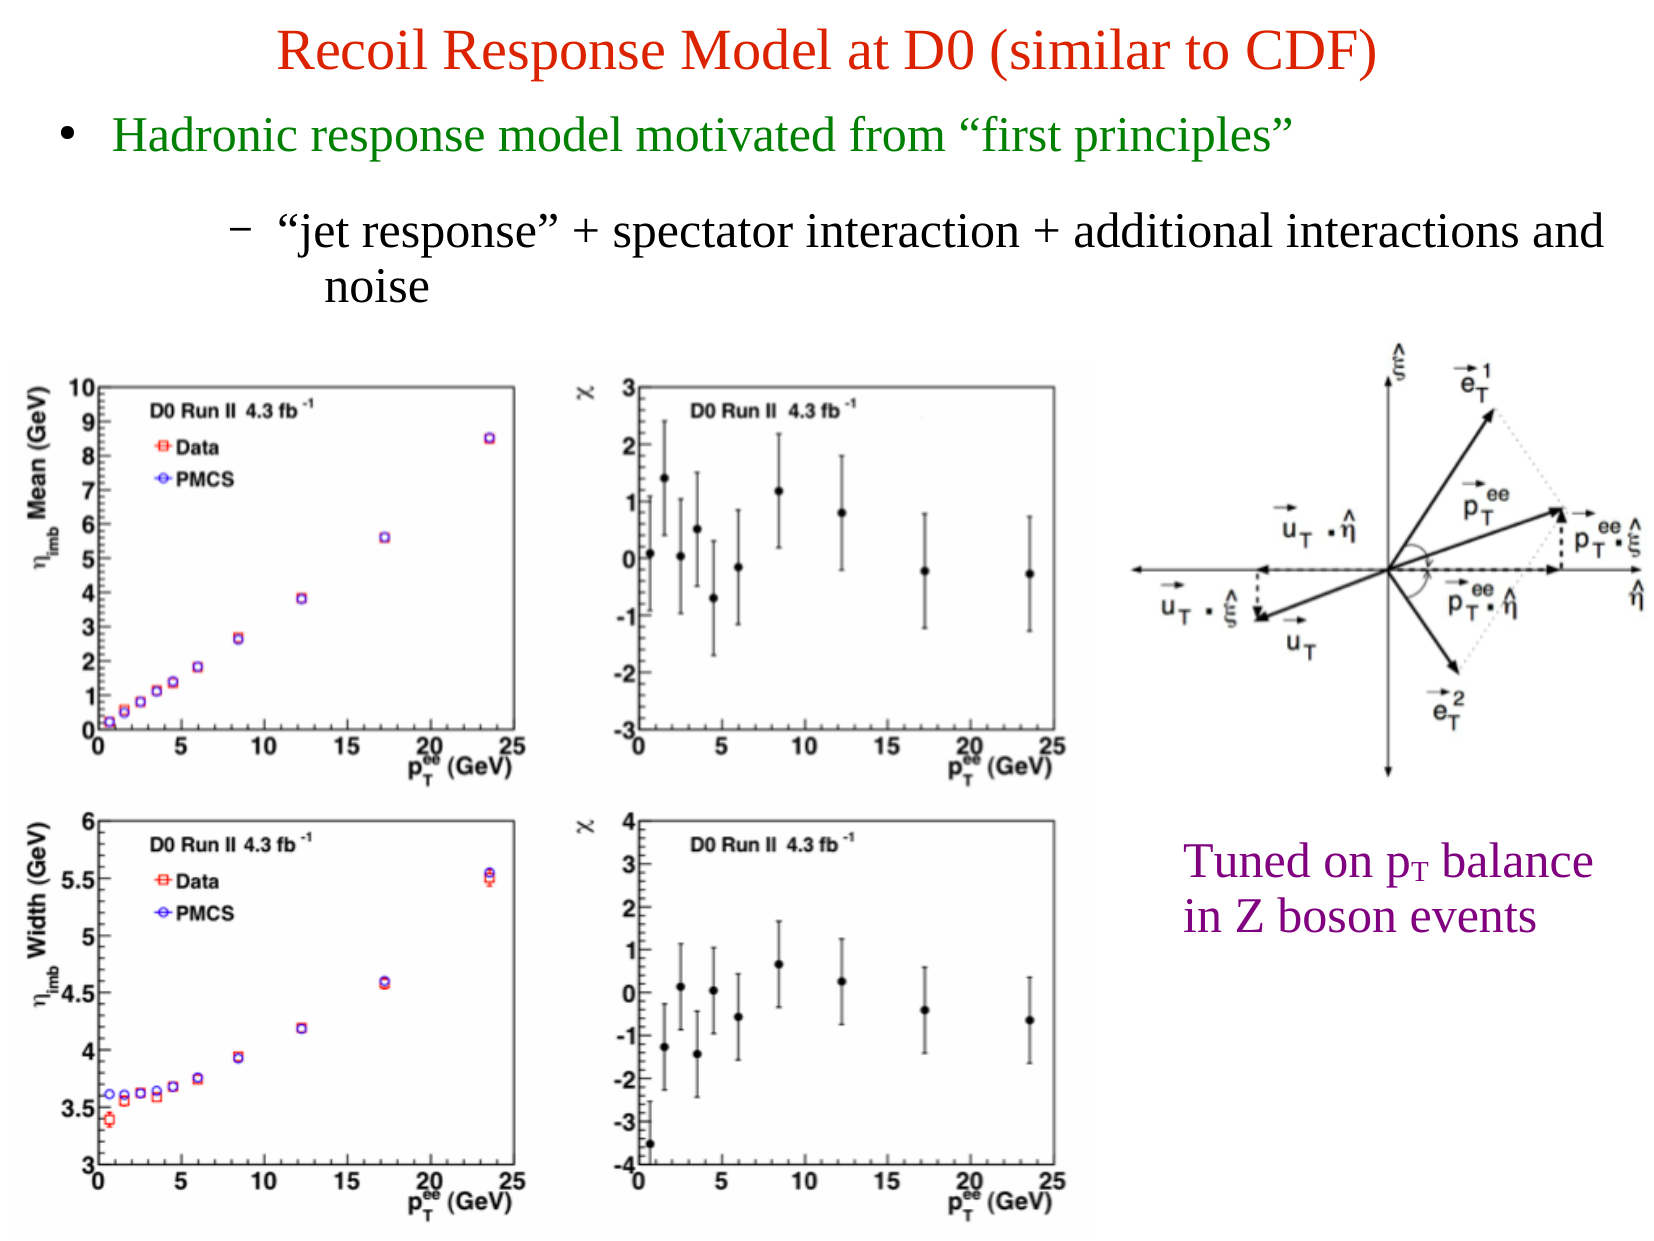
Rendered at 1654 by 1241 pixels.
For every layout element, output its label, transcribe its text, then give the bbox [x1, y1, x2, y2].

title Recoil Response Model at D0 (similar to CDF) [121, 0, 1534, 104]
list Hadronic response model motivated from “first principles” “jet response” + spectator interaction + additional interactions and noise [40, 106, 1654, 331]
text_box Tuned on pT balance in Z boson events [1183, 833, 1593, 961]
picture [5, 331, 1654, 1234]
